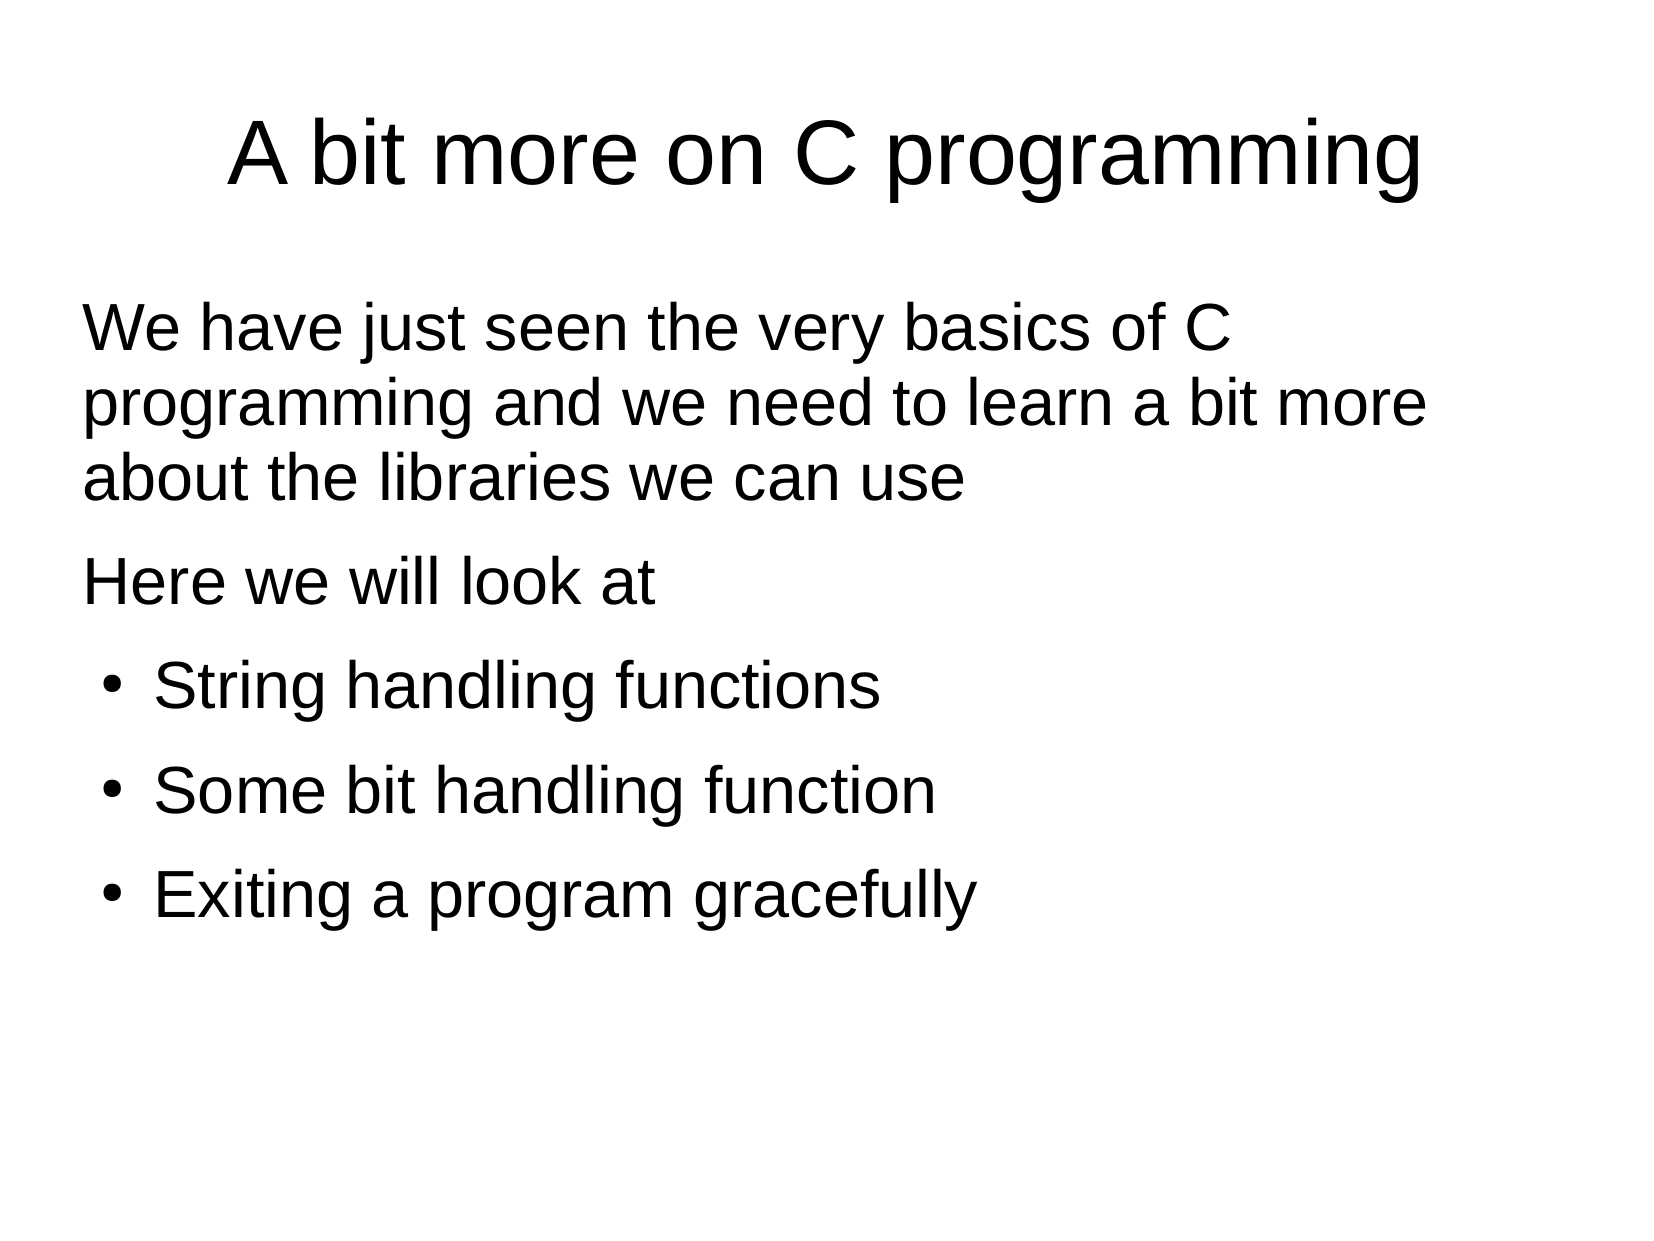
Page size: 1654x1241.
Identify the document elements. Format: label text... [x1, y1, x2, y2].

title A bit more on C programming [82, 49, 1571, 257]
list We have just seen the very basics of C programming and we need to learn a bit more about the libraries we can use Here we will look at String handling functions Some bit handling function Exiting a program gracefully [82, 290, 1571, 1010]
